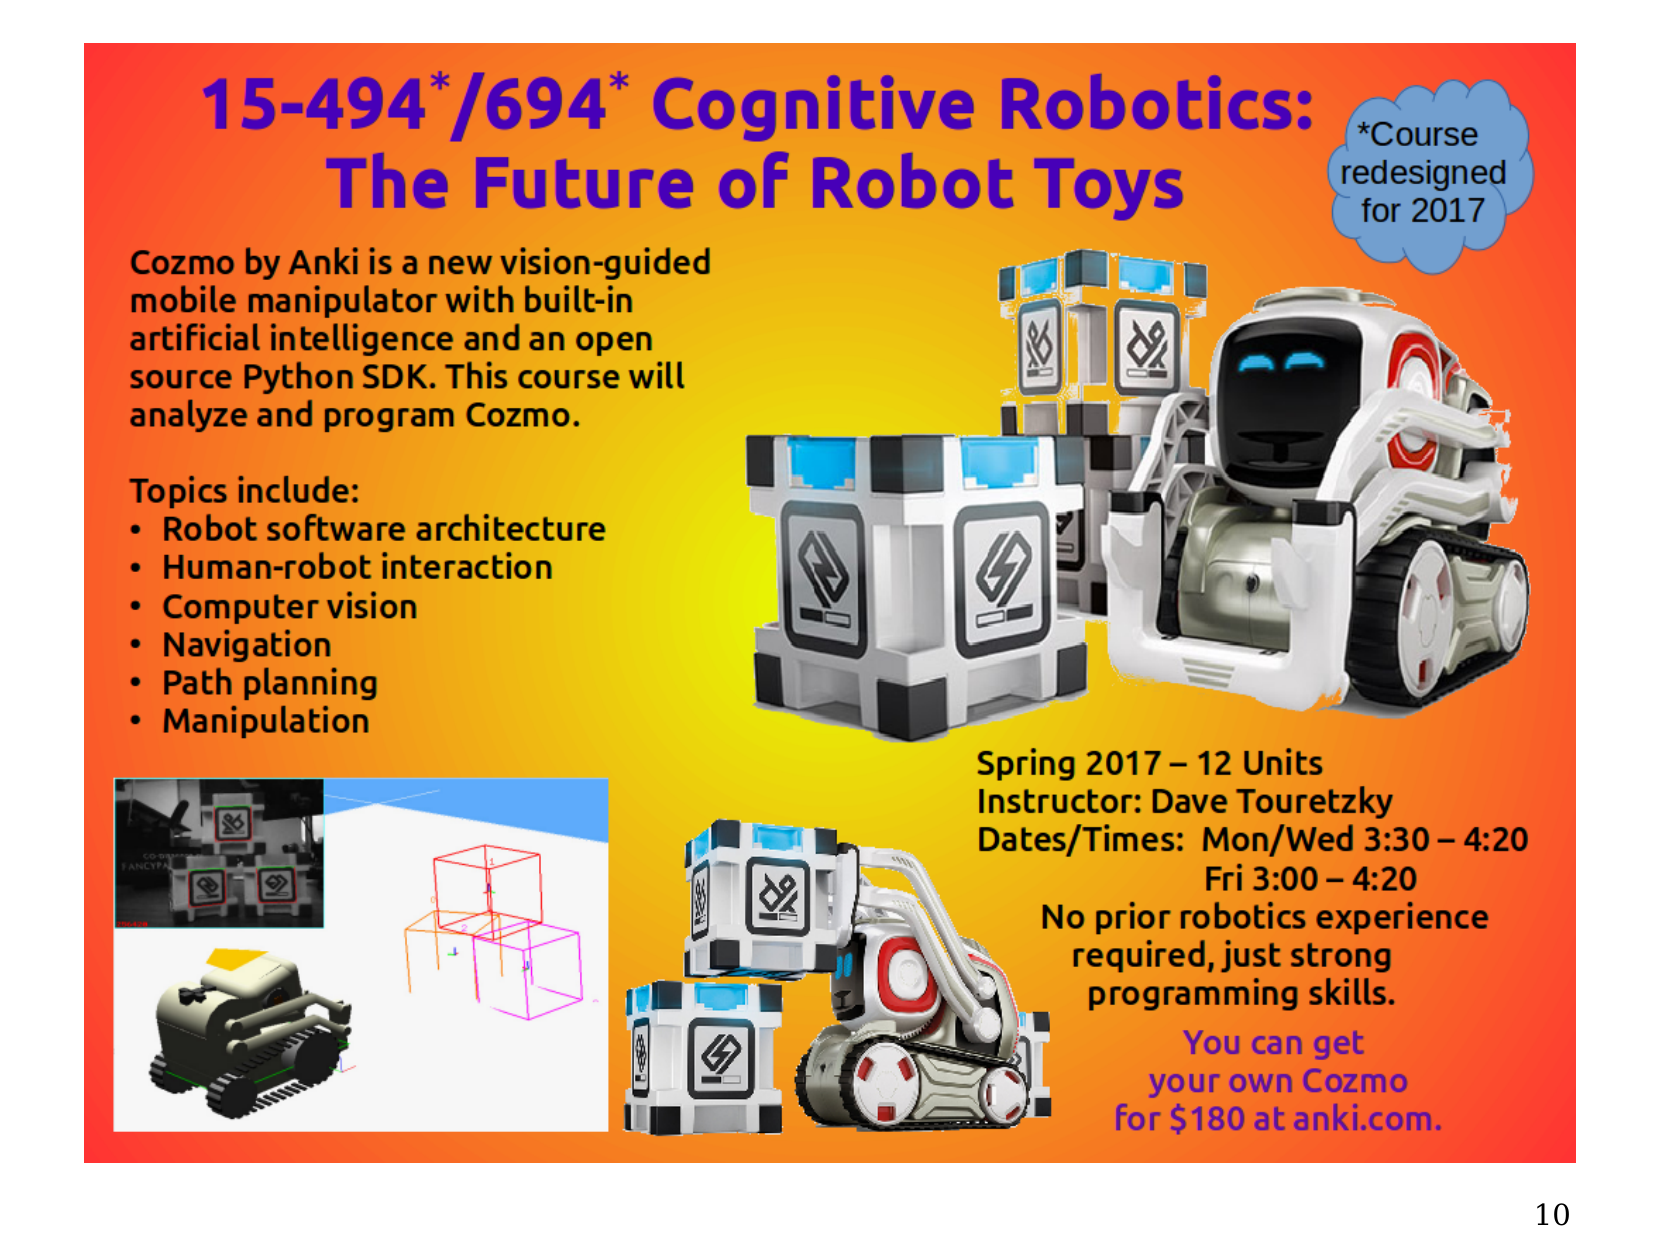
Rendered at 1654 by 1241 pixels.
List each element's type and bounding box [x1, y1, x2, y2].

picture [84, 43, 1576, 1163]
